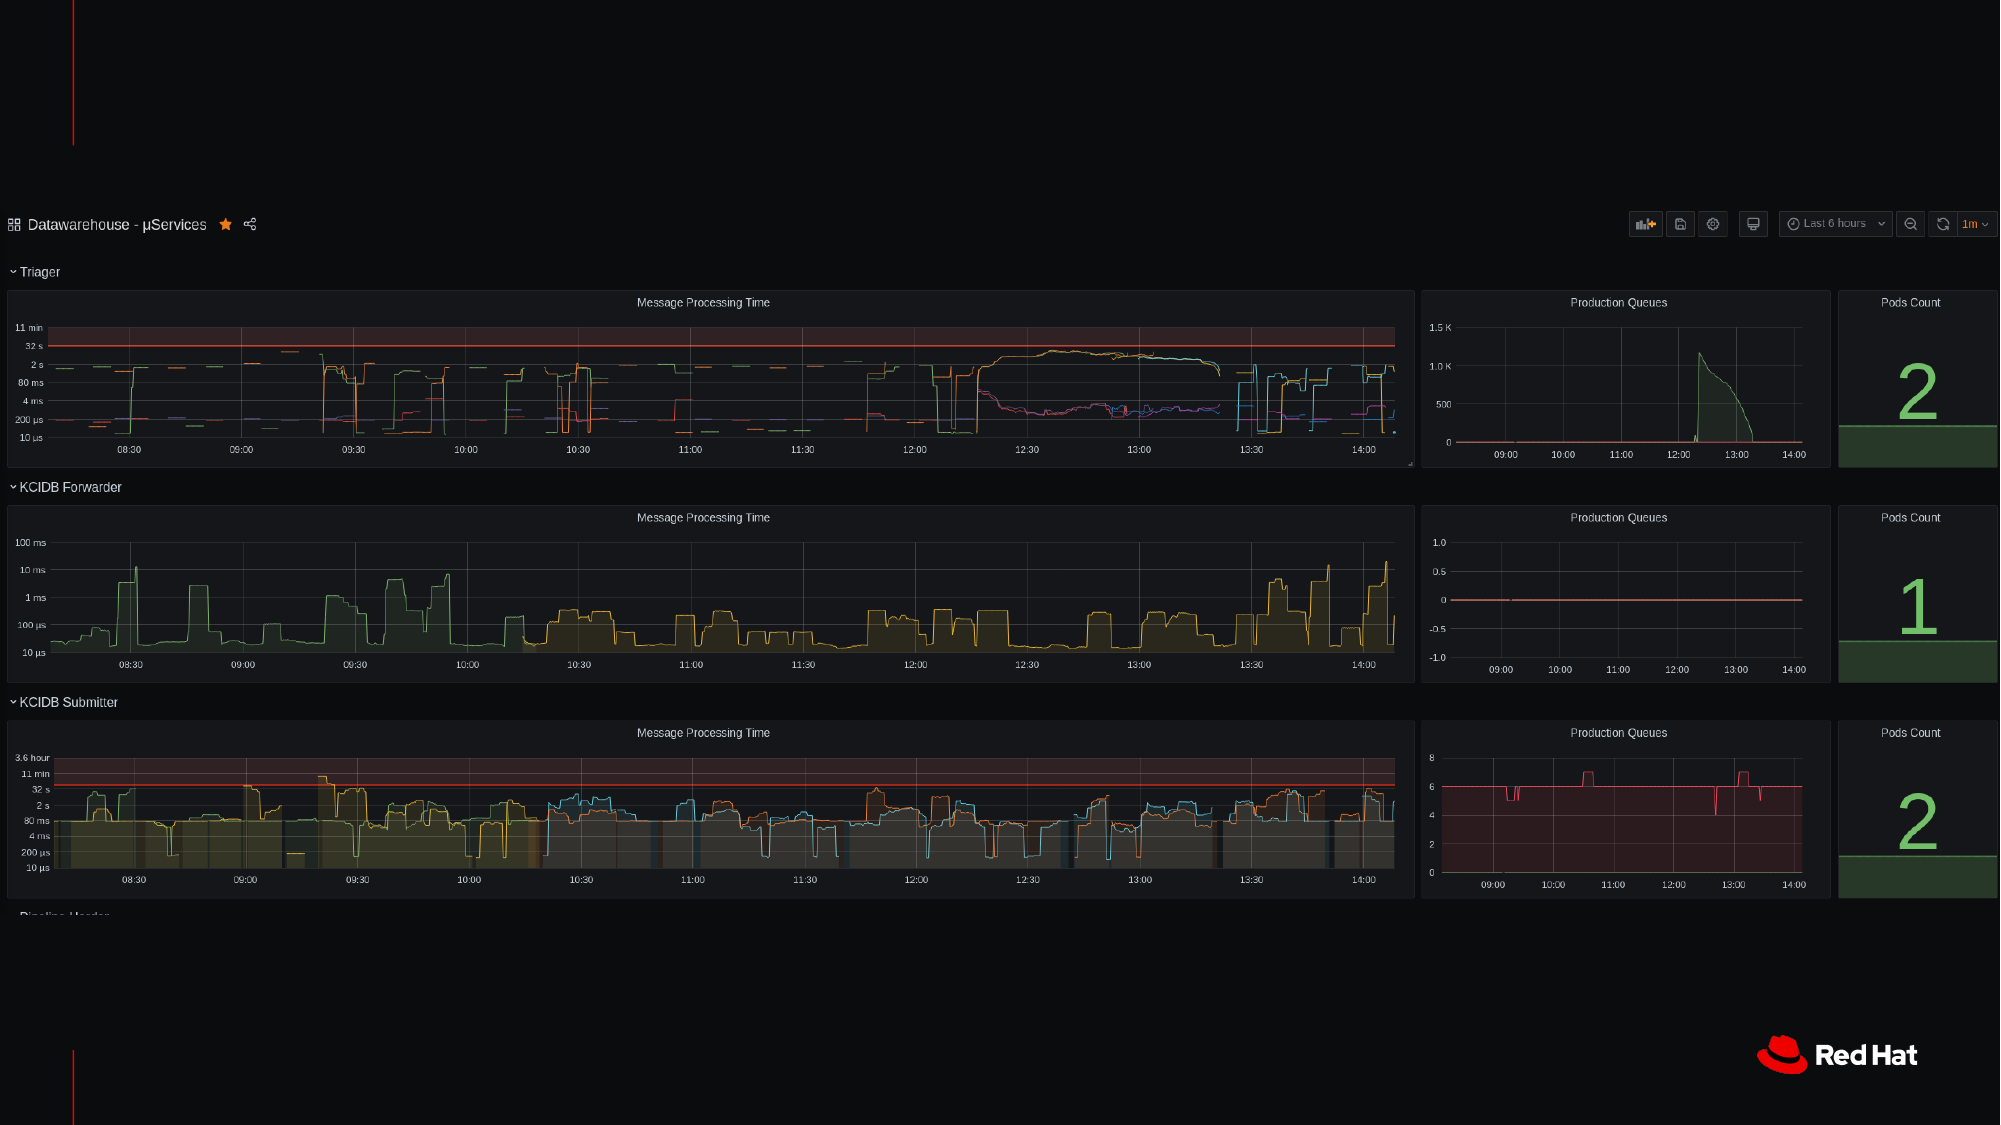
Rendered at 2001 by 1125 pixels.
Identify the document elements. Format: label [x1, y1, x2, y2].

picture [1757, 1035, 1918, 1074]
picture [0, 209, 2000, 915]
